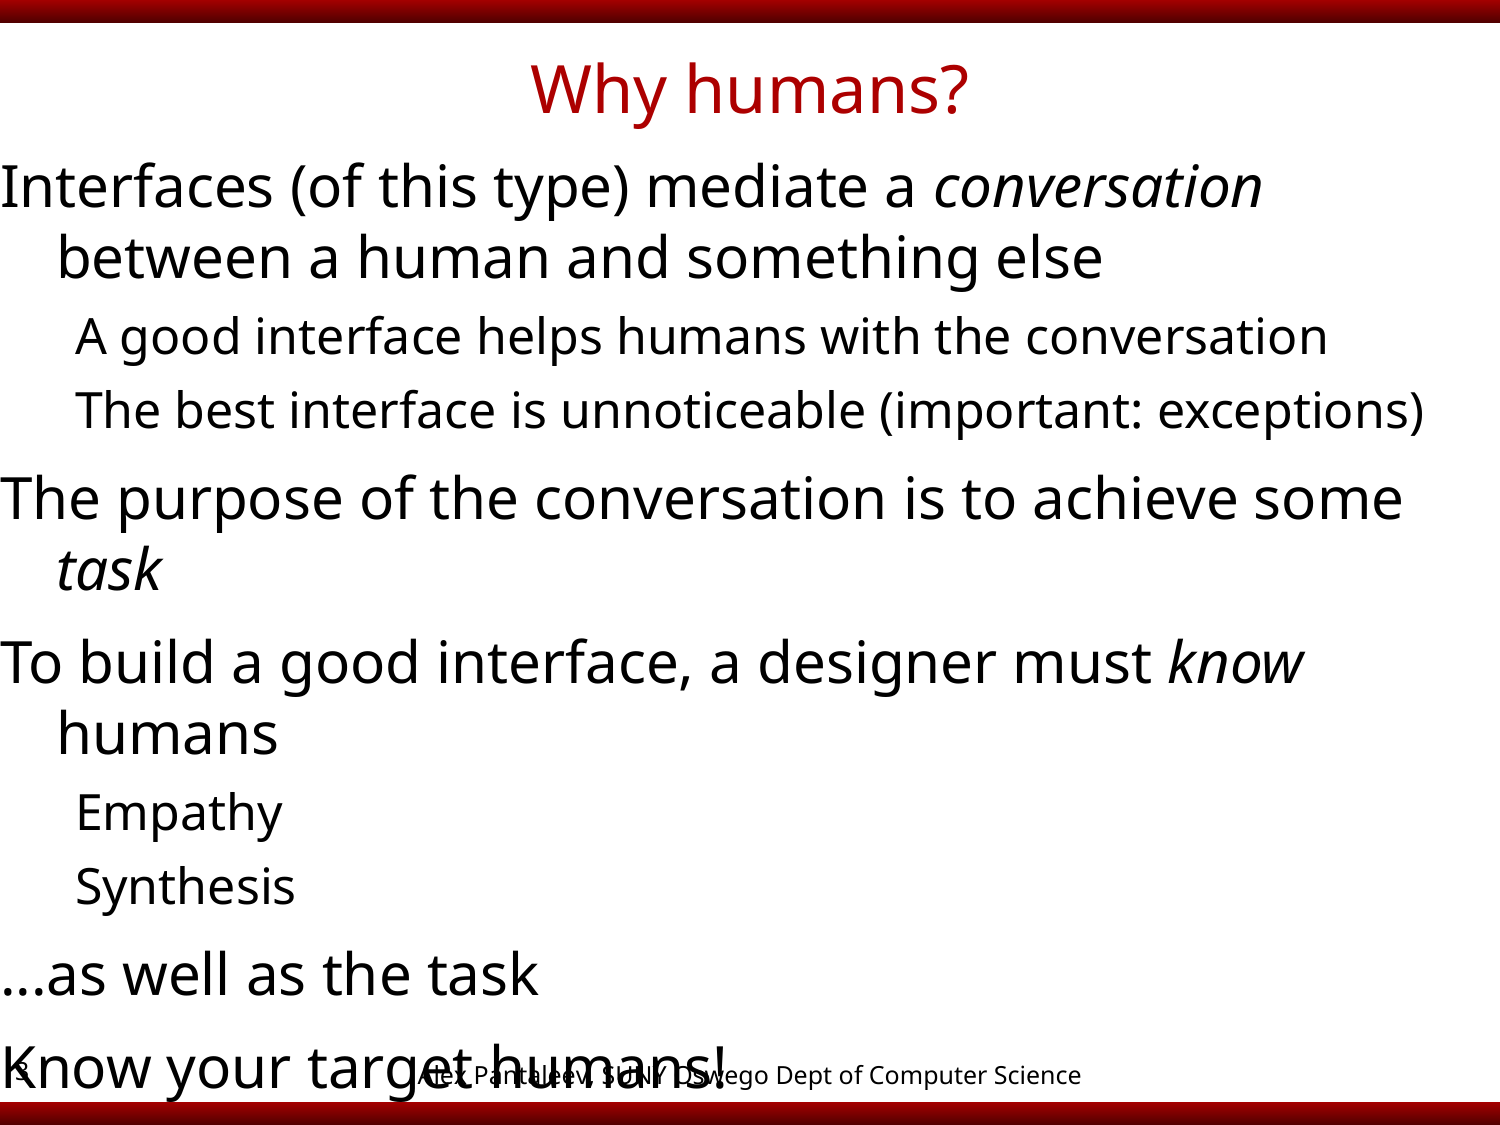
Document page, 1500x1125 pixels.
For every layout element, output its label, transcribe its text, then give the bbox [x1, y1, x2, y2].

list Interfaces (of this type) mediate a conversation between a human and something else A good interface helps humans with the conversation The best interface is unnoticeable (important: exceptions) The purpose of the conversation is to achieve some task To build a good interface, a designer must know humans Empathy Synthesis ...as well as the task Know your target humans! [0, 149, 1476, 1063]
title Why humans? [0, 24, 1500, 150]
